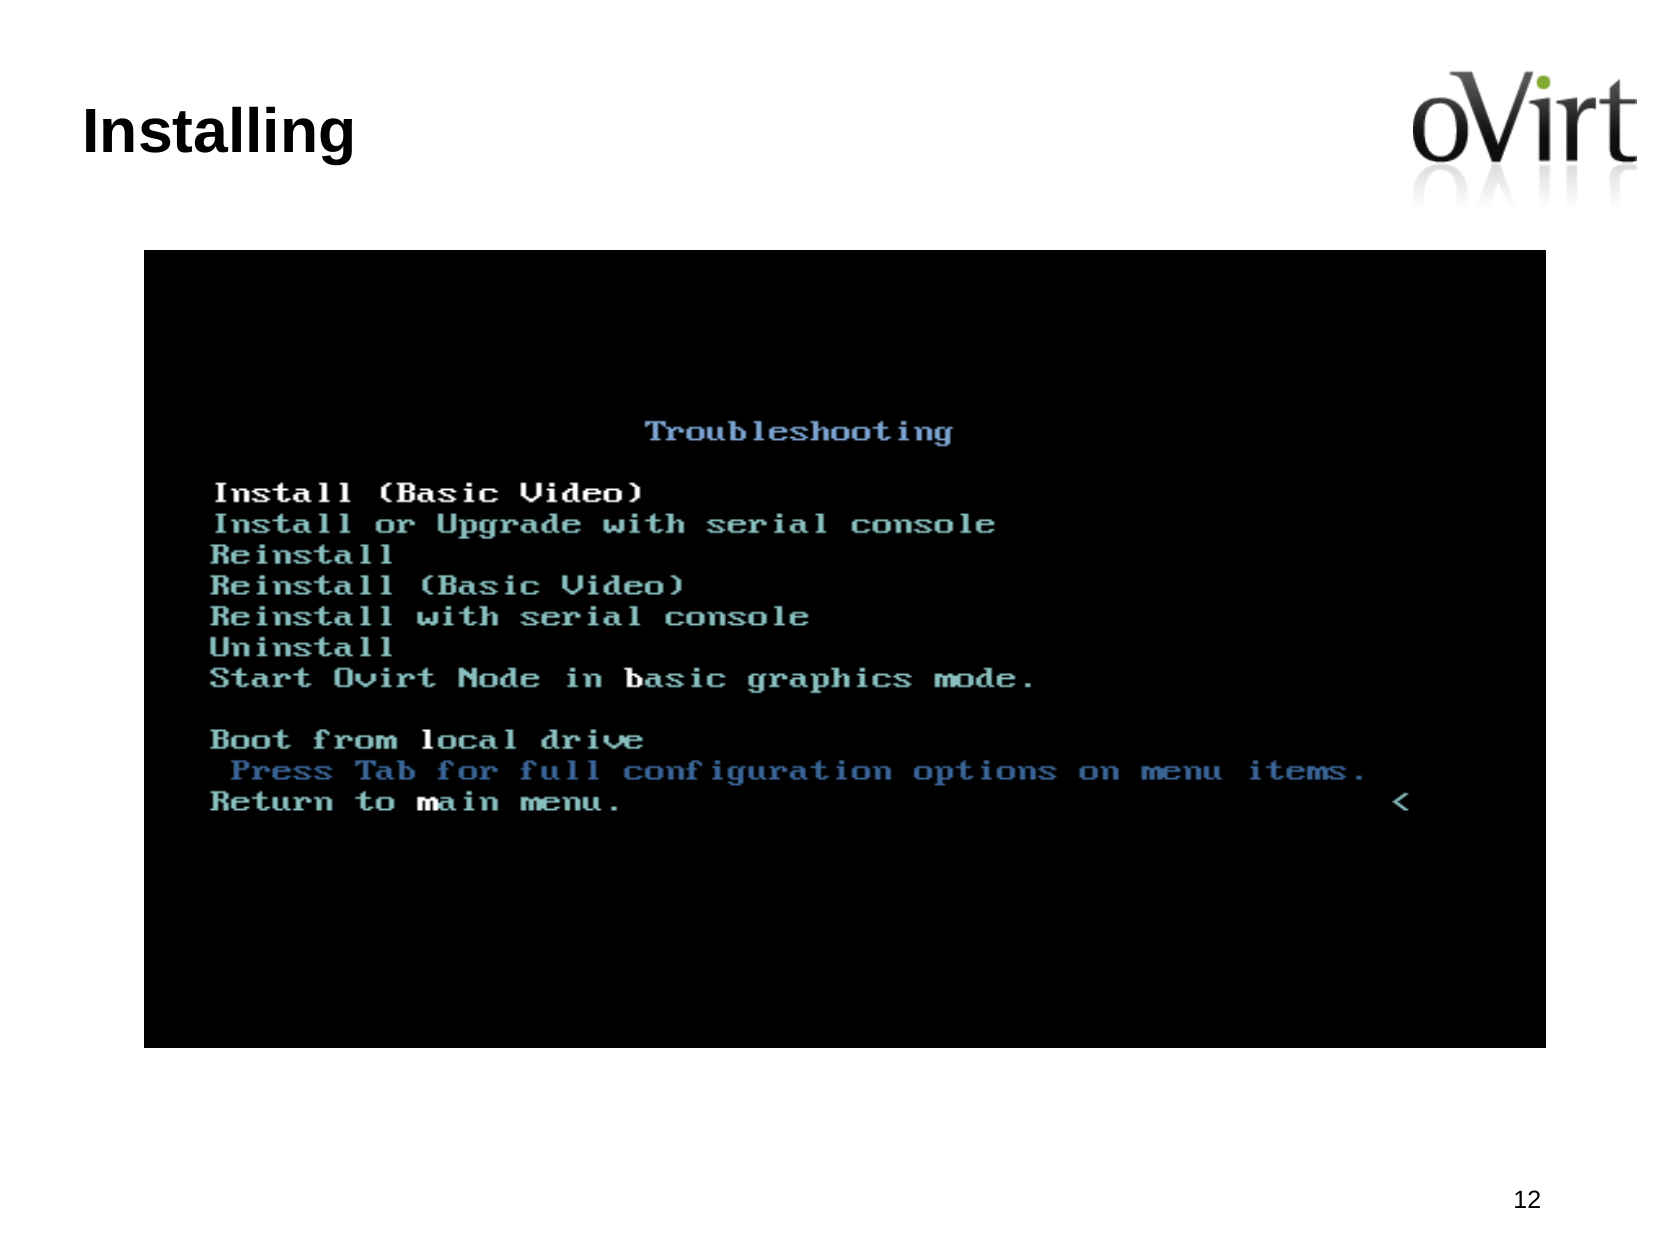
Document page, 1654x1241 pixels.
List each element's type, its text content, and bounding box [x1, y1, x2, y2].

picture [144, 250, 1546, 1048]
title Installing [82, 37, 1303, 226]
picture [1413, 63, 1637, 212]
